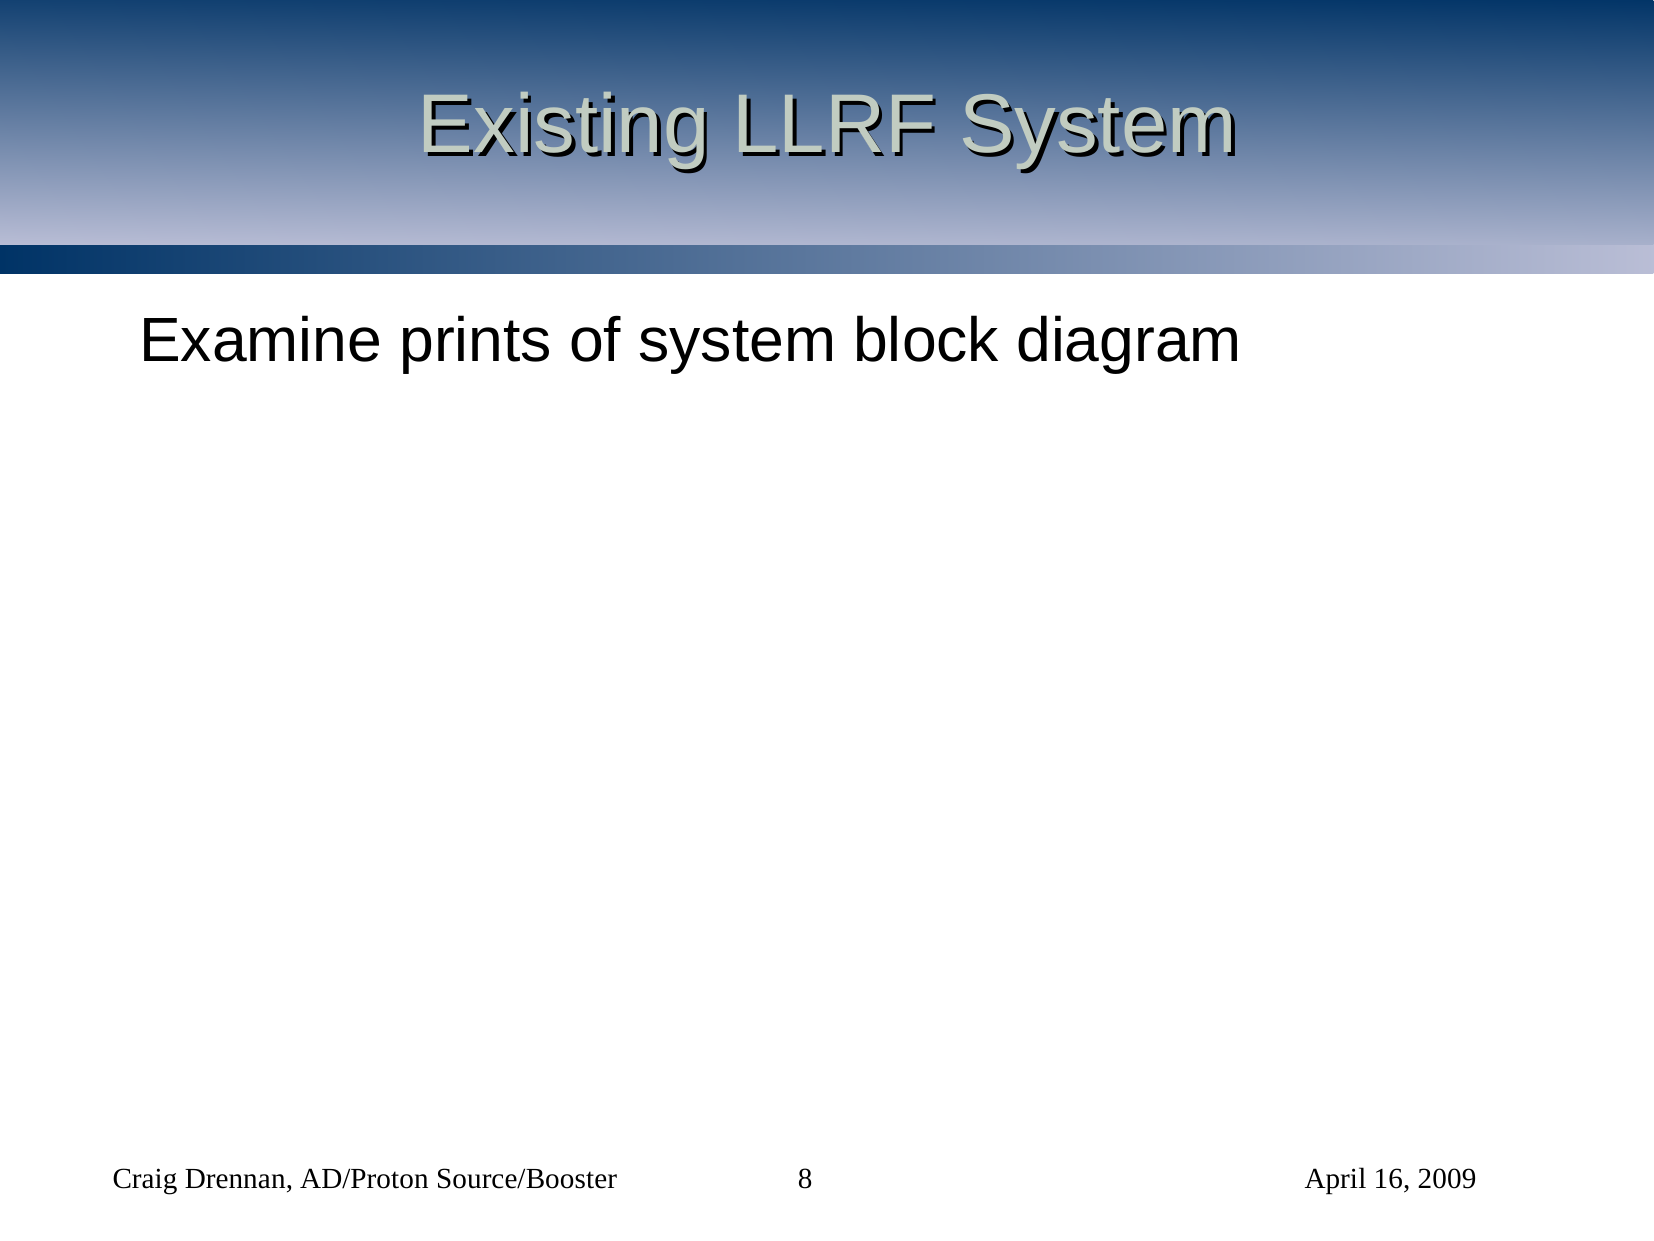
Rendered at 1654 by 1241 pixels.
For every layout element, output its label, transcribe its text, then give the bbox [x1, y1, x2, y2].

list Examine prints of system block diagram [121, 305, 1534, 1127]
title Existing LLRF System [121, 20, 1534, 228]
